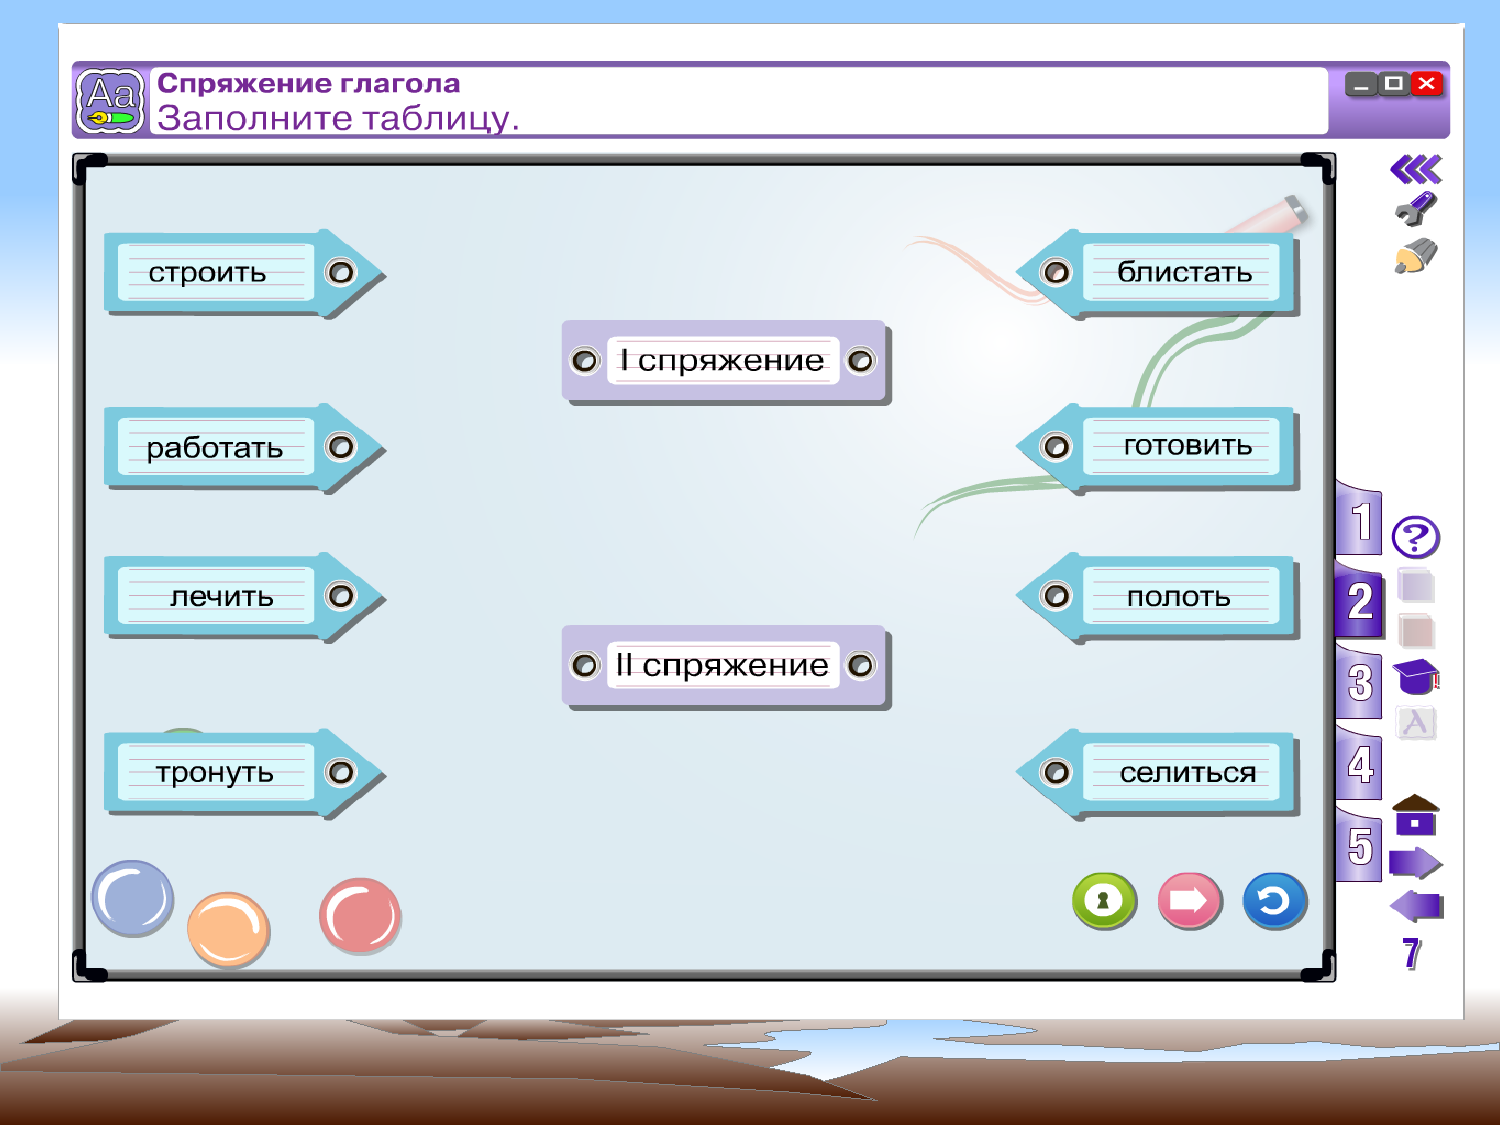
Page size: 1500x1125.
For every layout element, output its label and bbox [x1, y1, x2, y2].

picture [58, 23, 1465, 1020]
